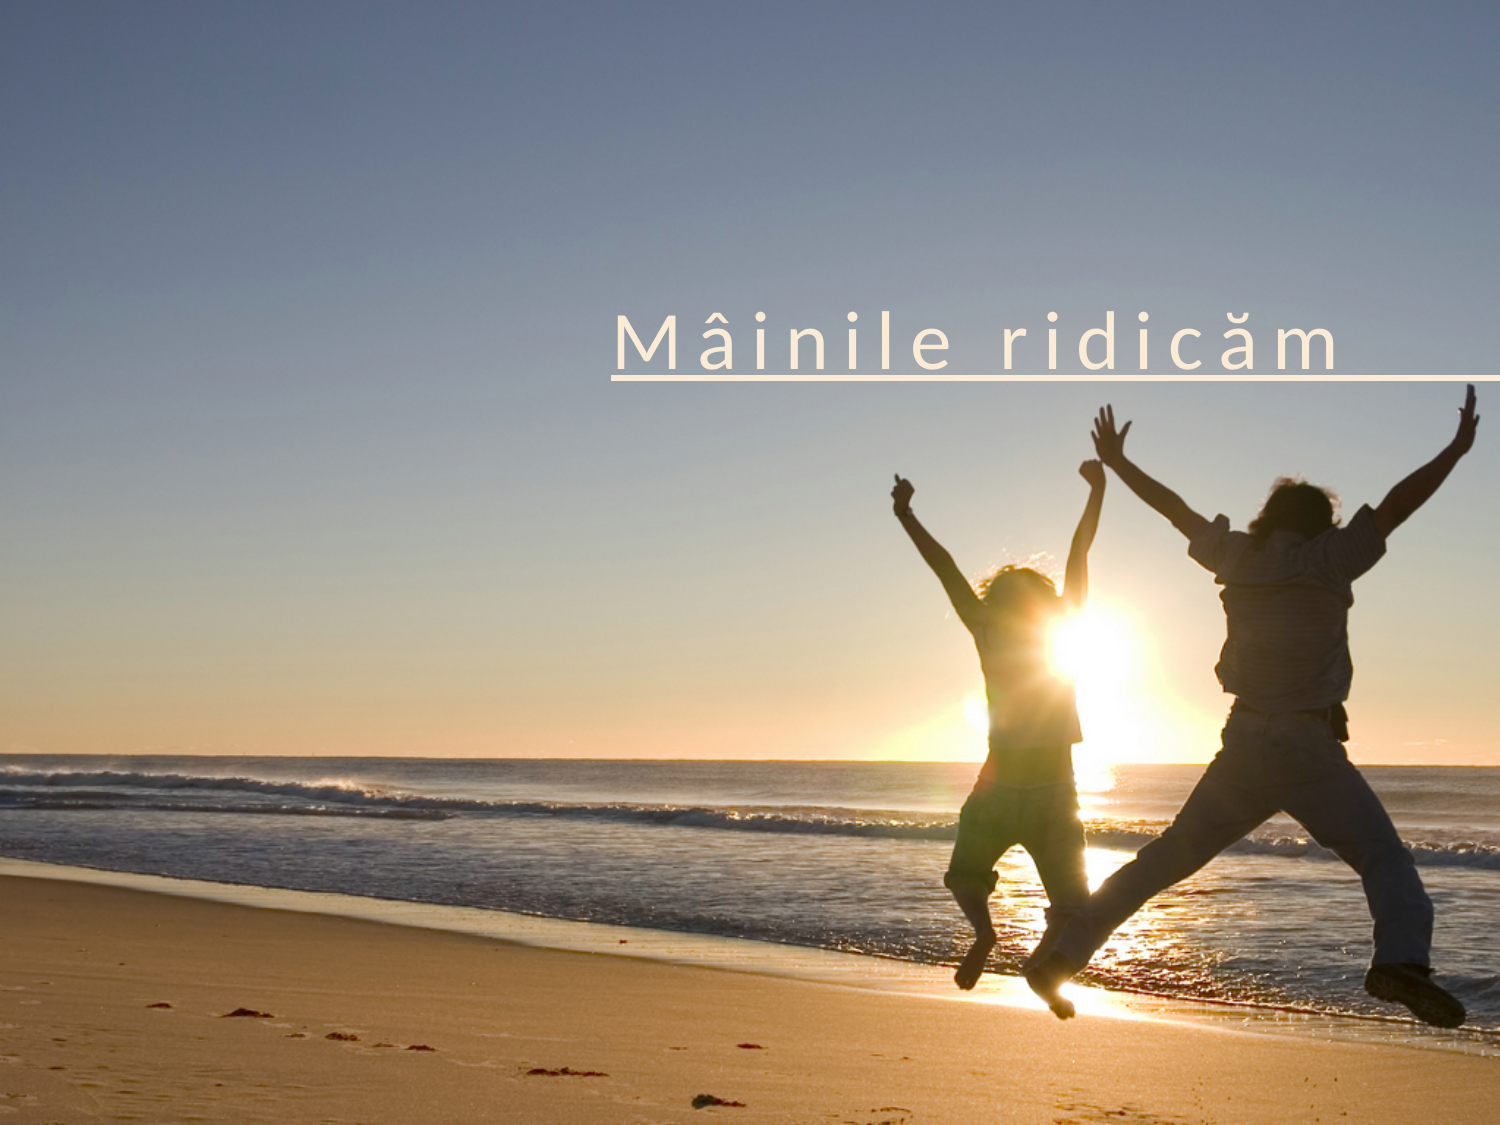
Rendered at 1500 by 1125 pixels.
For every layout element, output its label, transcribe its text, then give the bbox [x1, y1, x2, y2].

picture [0, 0, 1500, 1125]
text_box Mâinile ridicăm [596, 279, 1500, 394]
